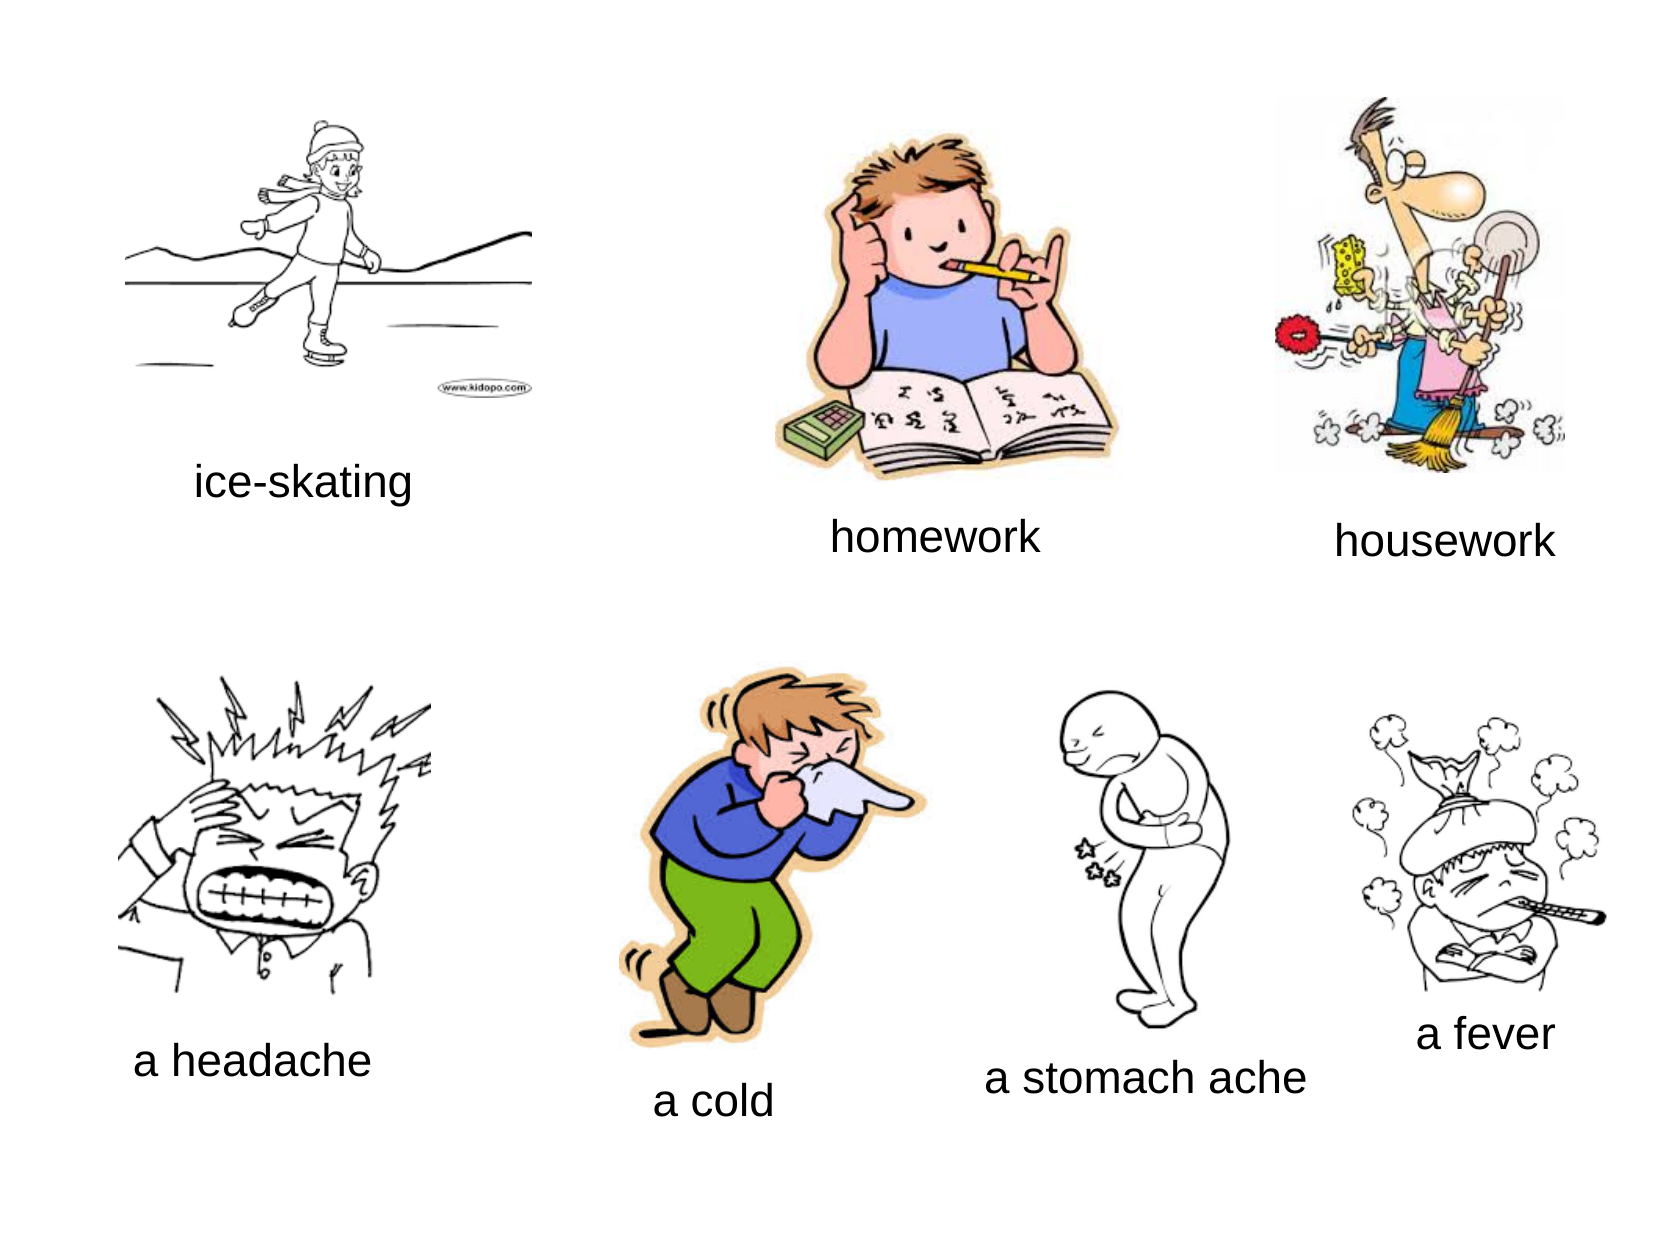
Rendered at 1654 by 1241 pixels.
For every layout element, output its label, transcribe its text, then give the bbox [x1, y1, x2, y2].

text_box a fever [1400, 1000, 1571, 1067]
text_box homework [814, 503, 1056, 571]
picture [1275, 97, 1565, 473]
text_box a stomach ache [969, 1044, 1323, 1111]
picture [1007, 642, 1300, 1044]
text_box a headache [118, 1027, 388, 1111]
picture [619, 661, 934, 1054]
picture [118, 660, 431, 1004]
picture [1331, 649, 1627, 1067]
picture [775, 129, 1123, 485]
text_box ice-skating [179, 448, 429, 515]
picture [125, 94, 532, 398]
text_box housework [1319, 507, 1571, 574]
text_box a cold [637, 1067, 790, 1134]
